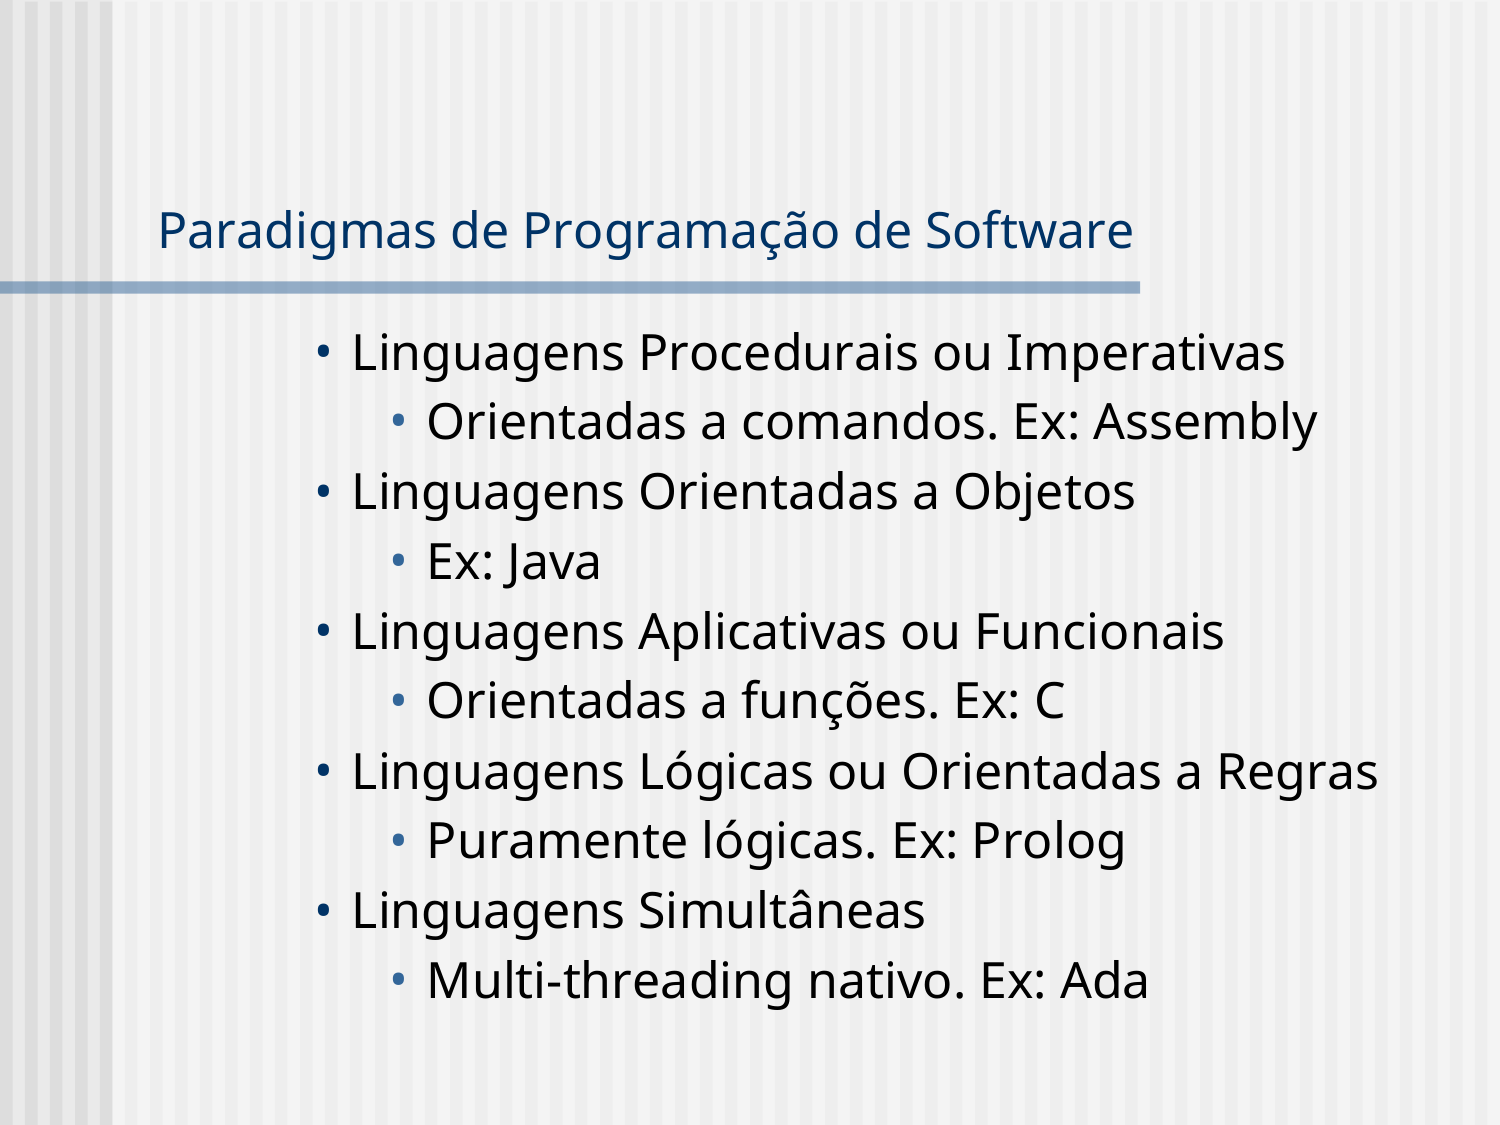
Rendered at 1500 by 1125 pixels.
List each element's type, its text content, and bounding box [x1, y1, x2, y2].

list Linguagens Procedurais ou Imperativas Orientadas a comandos. Ex: Assembly Linguagens Orientadas a Objetos Ex: Java Linguagens Aplicativas ou Funcionais Orientadas a funções. Ex: C Linguagens Lógicas ou Orientadas a Regras Puramente lógicas. Ex: Prolog Linguagens Simultâneas Multi-threading nativo. Ex: Ada [149, 312, 1481, 1055]
title Paradigmas de Programação de Software [142, 31, 1482, 267]
